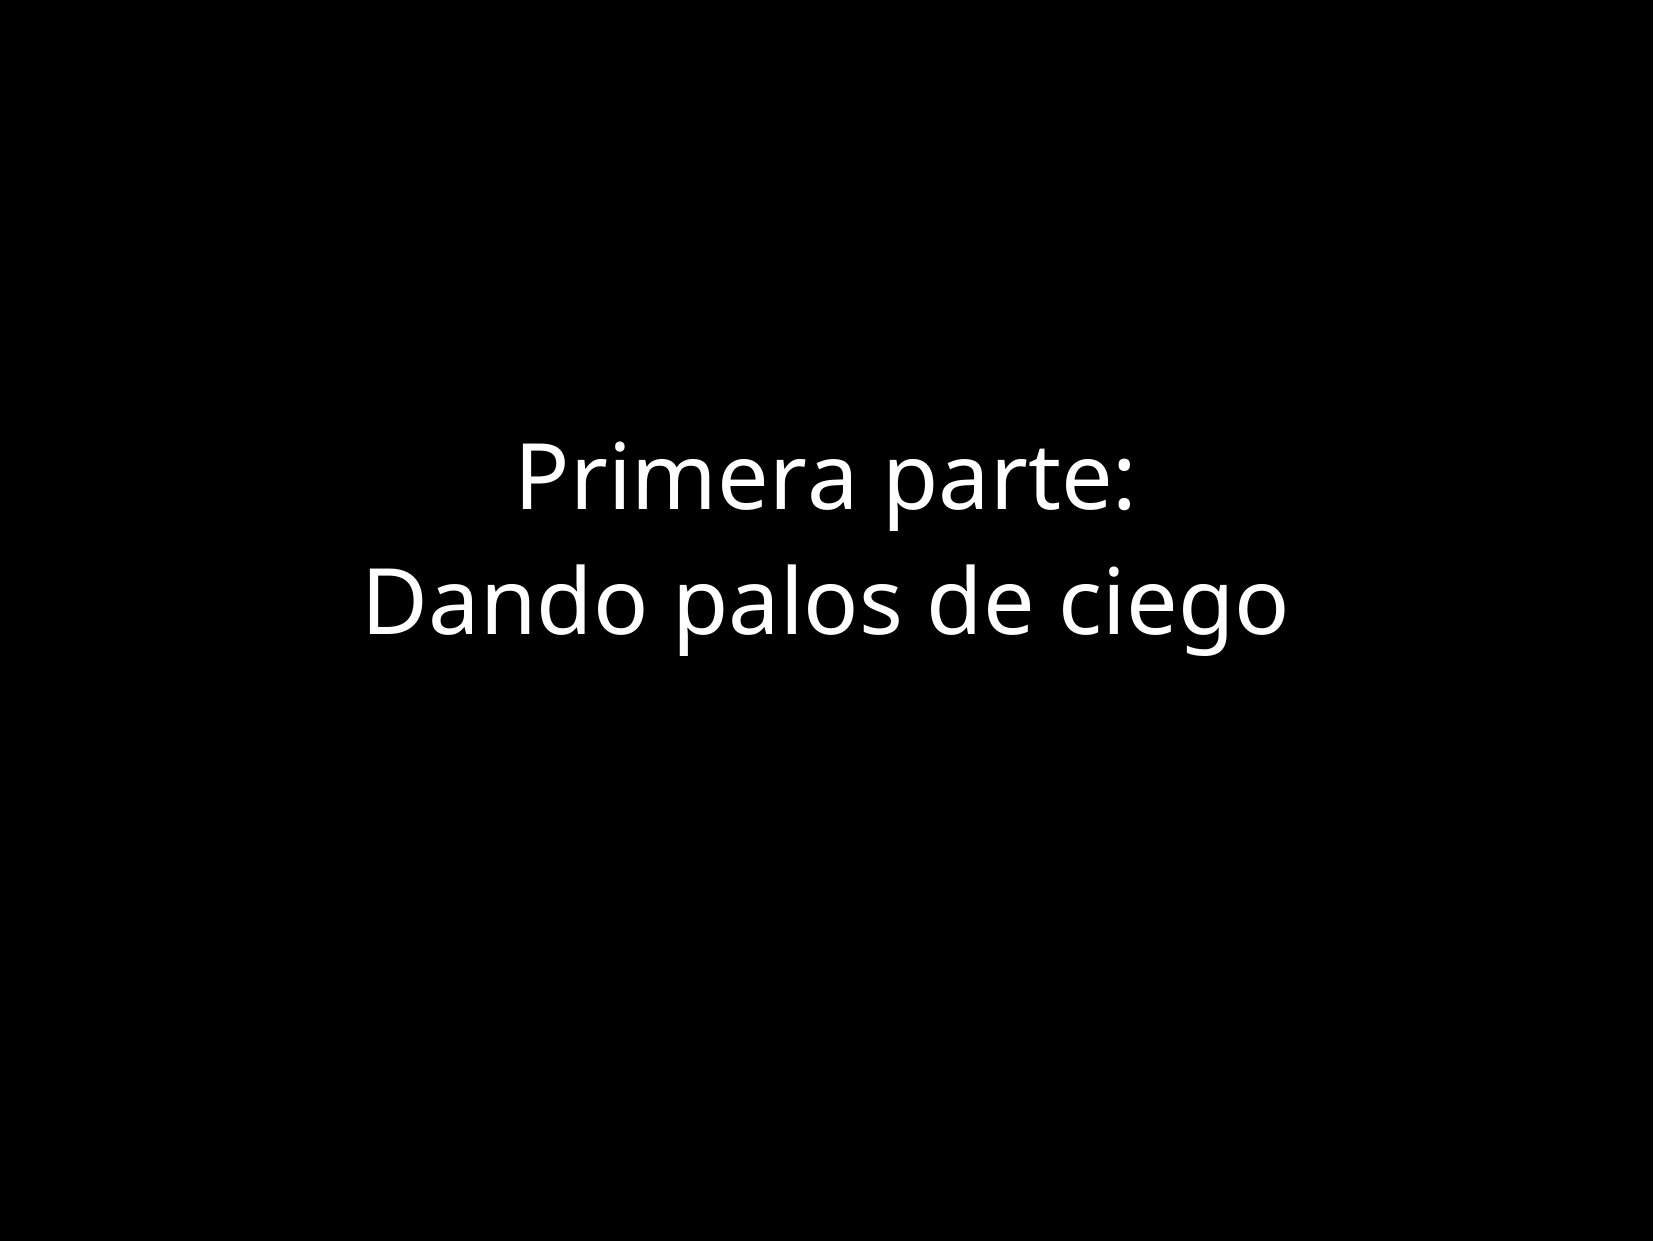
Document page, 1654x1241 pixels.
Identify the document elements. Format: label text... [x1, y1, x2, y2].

title Primera parte: Dando palos de ciego [82, 393, 1571, 681]
